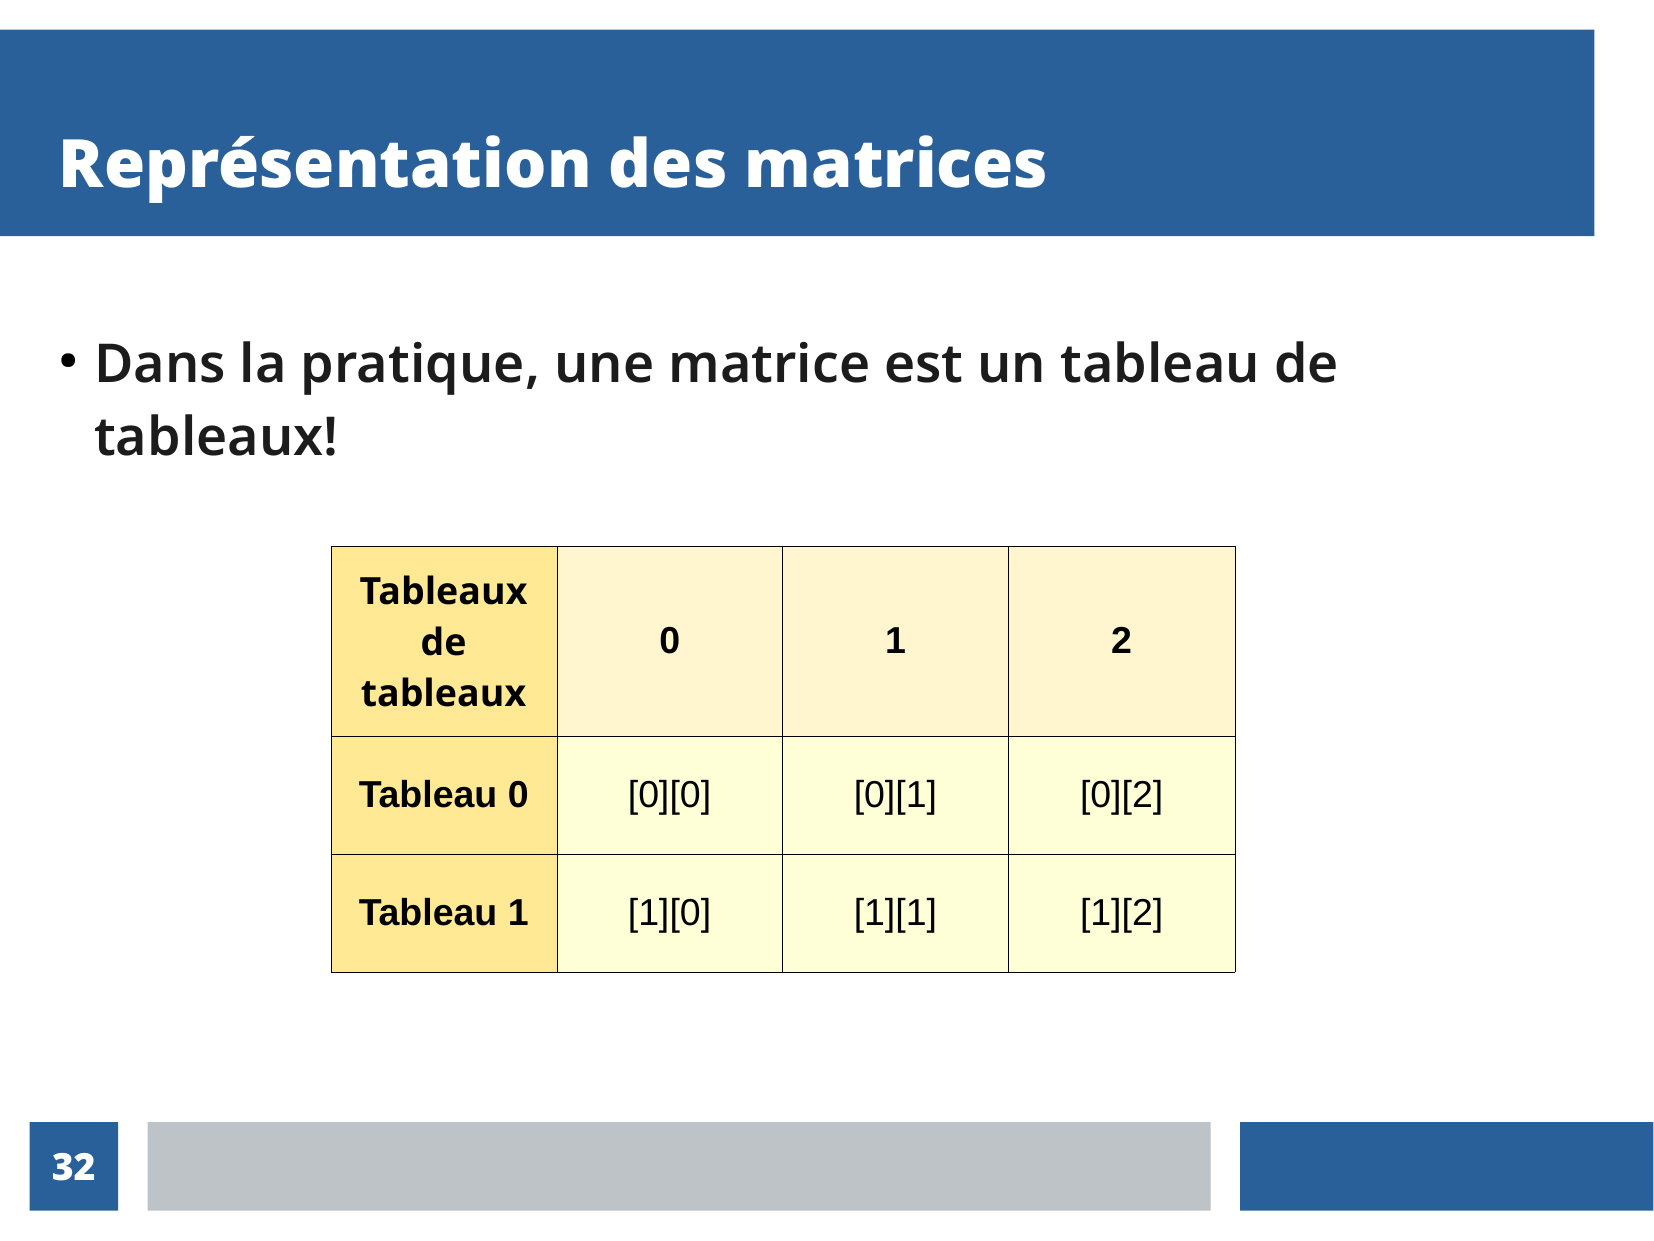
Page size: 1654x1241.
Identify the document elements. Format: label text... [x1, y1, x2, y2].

table_cell Tableau 0 [332, 737, 557, 854]
table_cell [0][0] [558, 737, 782, 854]
table_header 1 [783, 547, 1008, 736]
table_cell [1][1] [783, 855, 1008, 972]
table_header 0 [558, 547, 782, 736]
table_cell [0][1] [783, 737, 1008, 854]
table_cell Tableau 1 [332, 855, 557, 972]
table_cell [1][0] [558, 855, 782, 972]
title Représentation des matrices [59, 59, 1595, 207]
table_header 2 [1009, 547, 1235, 736]
list Dans la pratique, une matrice est un tableau de tableaux! [59, 324, 1565, 473]
table_cell [1][2] [1009, 855, 1235, 972]
table_cell [0][2] [1009, 737, 1235, 854]
table_header Tableaux de tableaux [332, 547, 557, 736]
